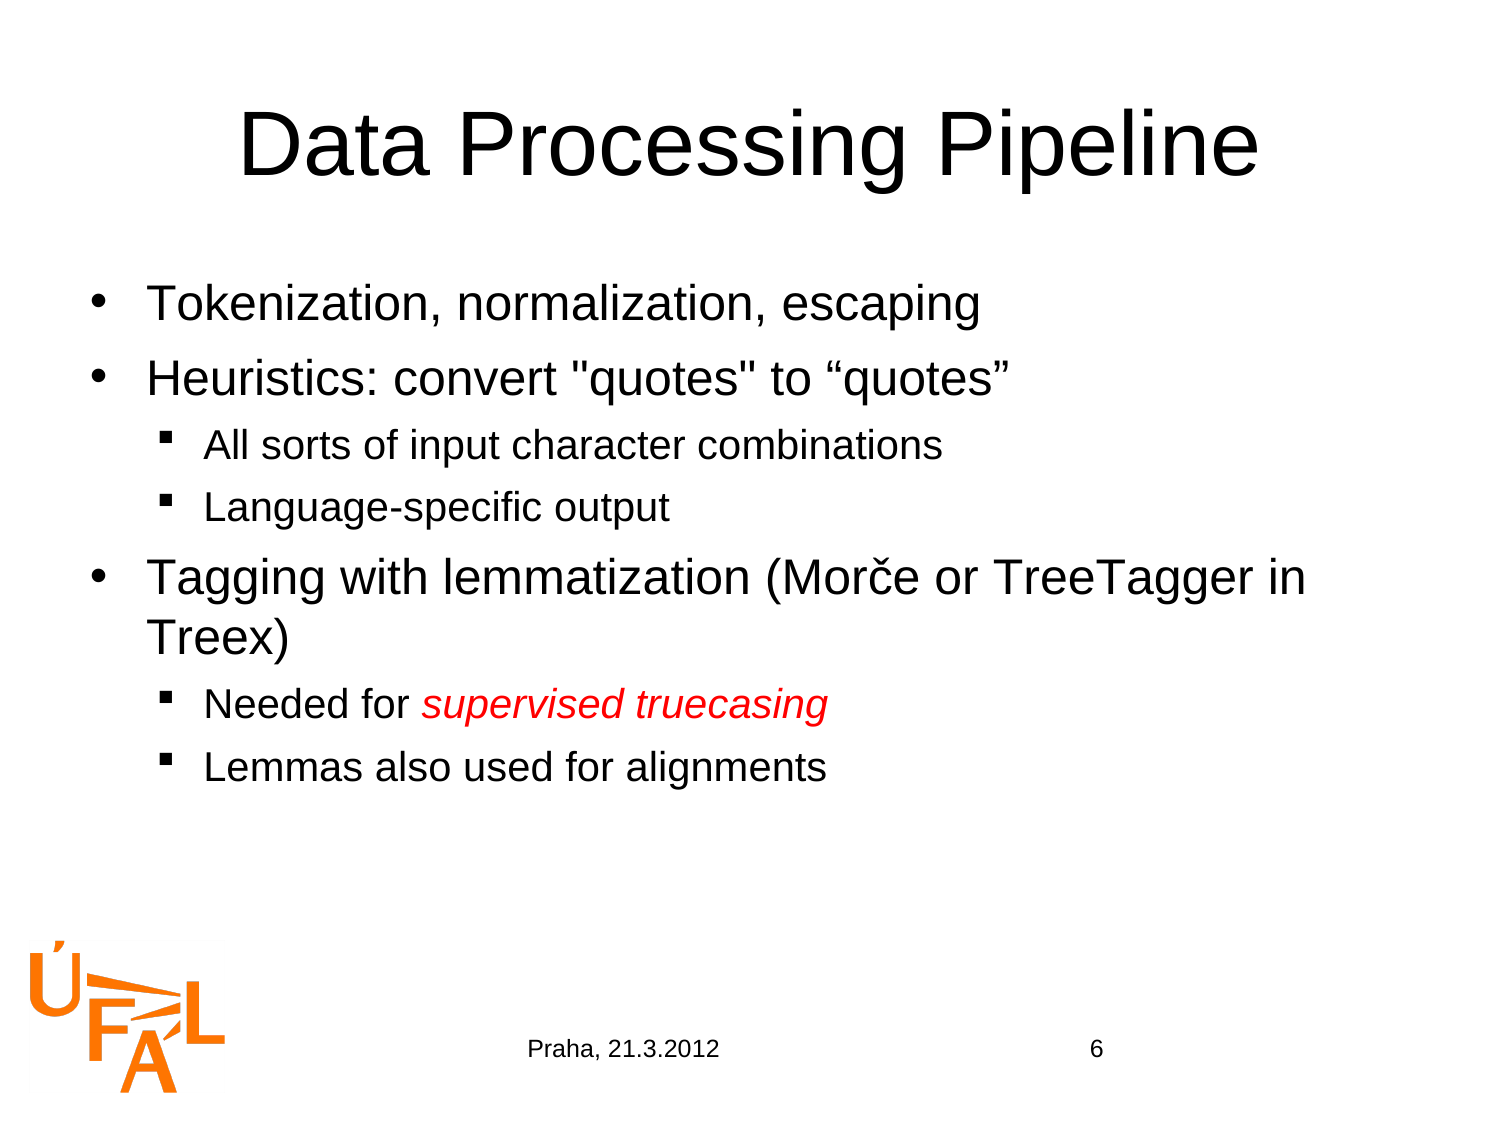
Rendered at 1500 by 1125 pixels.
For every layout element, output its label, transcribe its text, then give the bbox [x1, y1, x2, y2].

title Data Processing Pipeline [75, 14, 1426, 262]
list Tokenization, normalization, escaping Heuristics: convert "quotes" to “quotes” All sorts of input character combinations Language-specific output Tagging with lemmatization (Morče or TreeTagger in Treex) Needed for supervised truecasing Lemmas also used for alignments [75, 262, 1426, 988]
picture [29, 940, 225, 1093]
